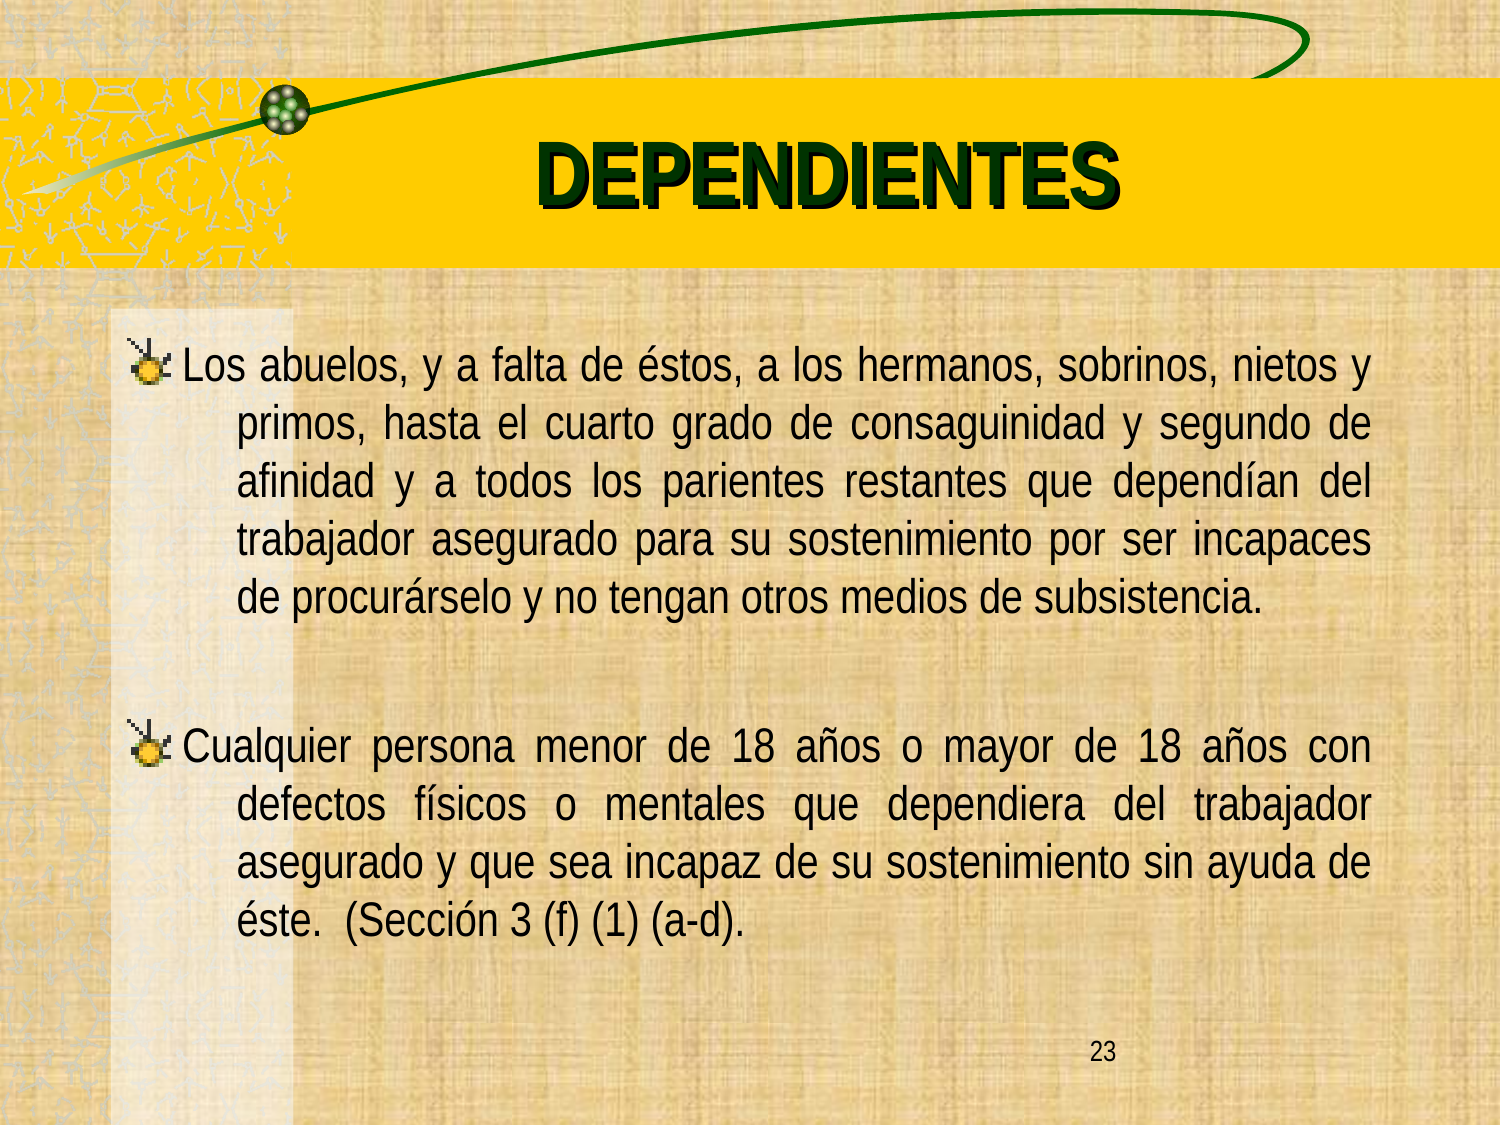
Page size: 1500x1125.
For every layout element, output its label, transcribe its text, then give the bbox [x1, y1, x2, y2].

title DEPENDIENTES [189, 75, 1465, 263]
list Los abuelos, y a falta de éstos, a los hermanos, sobrinos, nietos y primos, hasta el cuarto grado de consaguinidad y segundo de afinidad y a todos los parientes restantes que dependían del trabajador asegurado para su sostenimiento por ser incapaces de procurárselo y no tengan otros medios de subsistencia. Cualquier persona menor de 18 años o mayor de 18 años con defectos físicos o mentales que dependiera del trabajador asegurado y que sea incapaz de su sostenimiento sin ayuda de éste. (Sección 3 (f) (1) (a-d). [112, 324, 1388, 1000]
text_box [1074, 1025, 1388, 1101]
